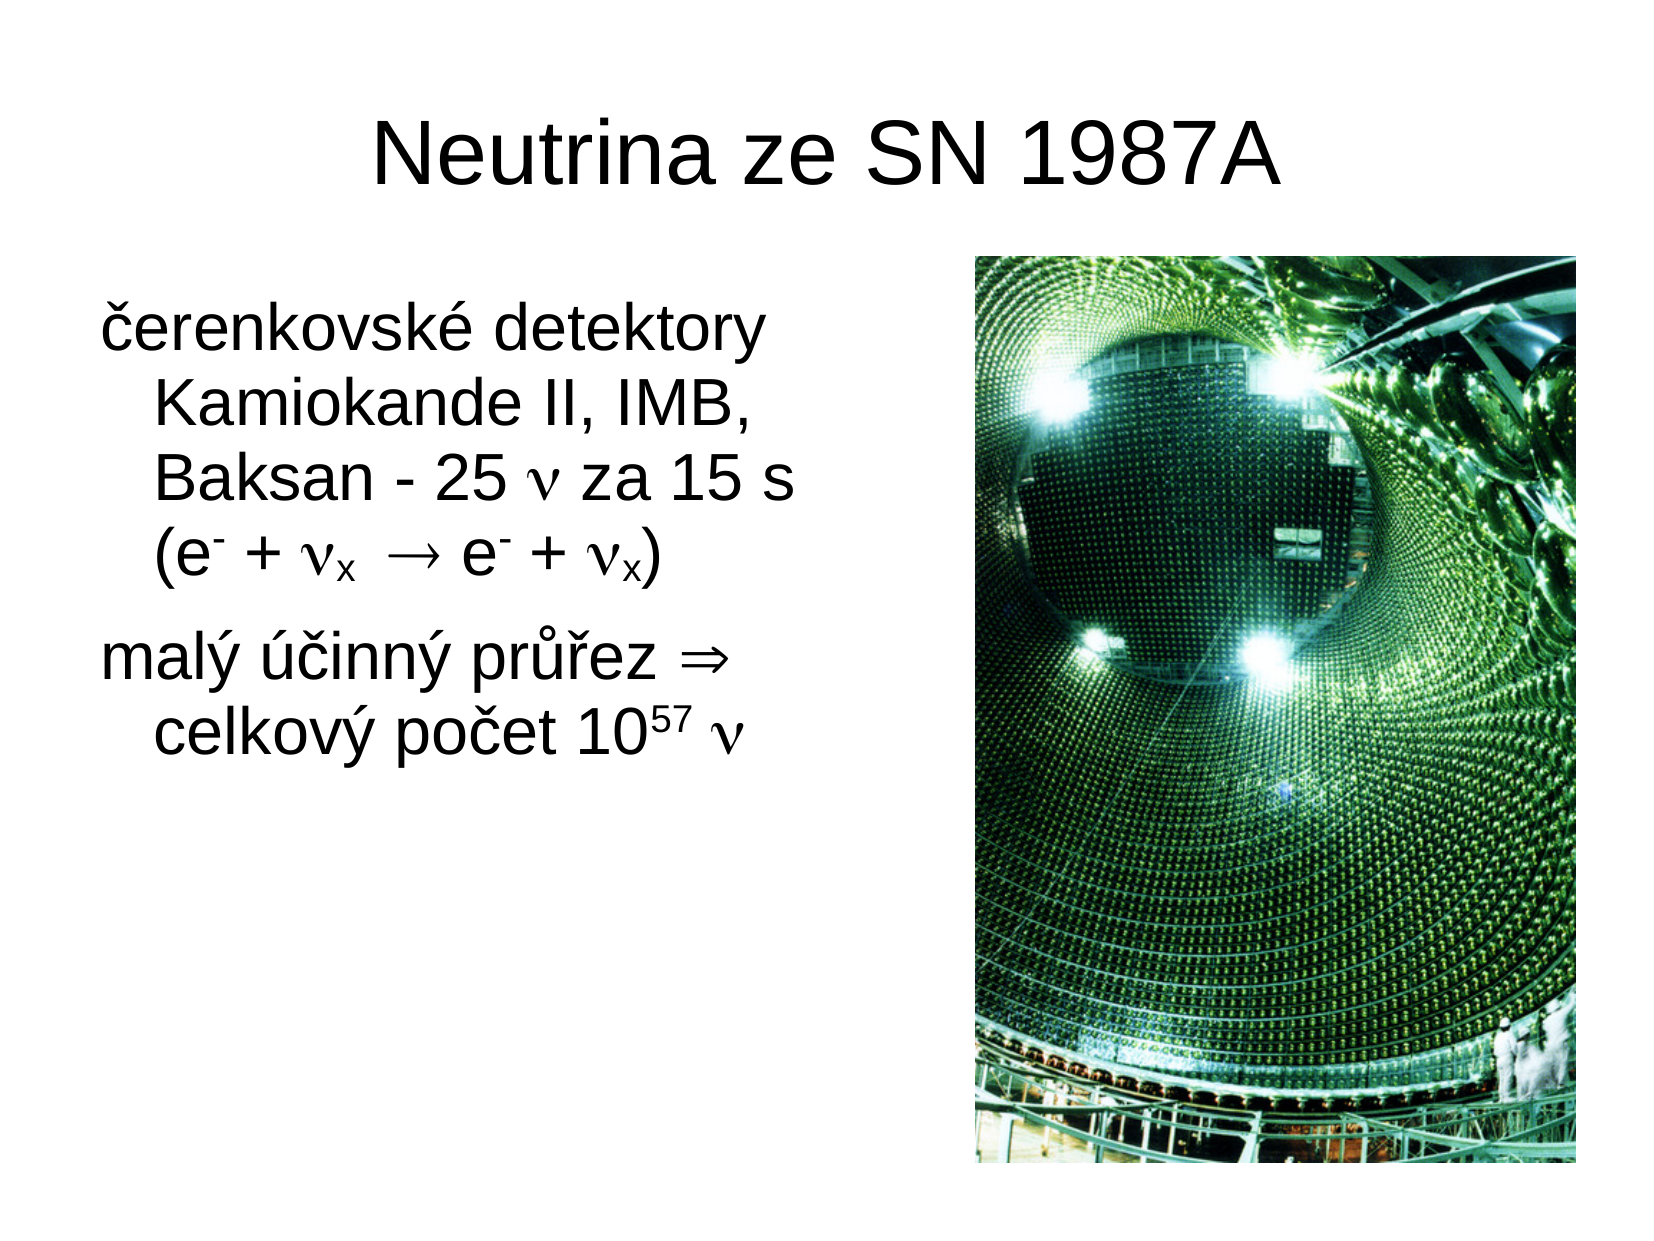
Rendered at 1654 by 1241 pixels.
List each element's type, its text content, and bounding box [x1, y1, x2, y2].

title Neutrina ze SN 1987A [82, 56, 1571, 250]
picture [975, 256, 1576, 1163]
list čerenkovské detektory Kamiokande II, IMB, Baksan - 25 n za 15 s (e- + nx  e- + nx) malý účinný průřez  celkový počet 1057 n [82, 290, 863, 1094]
